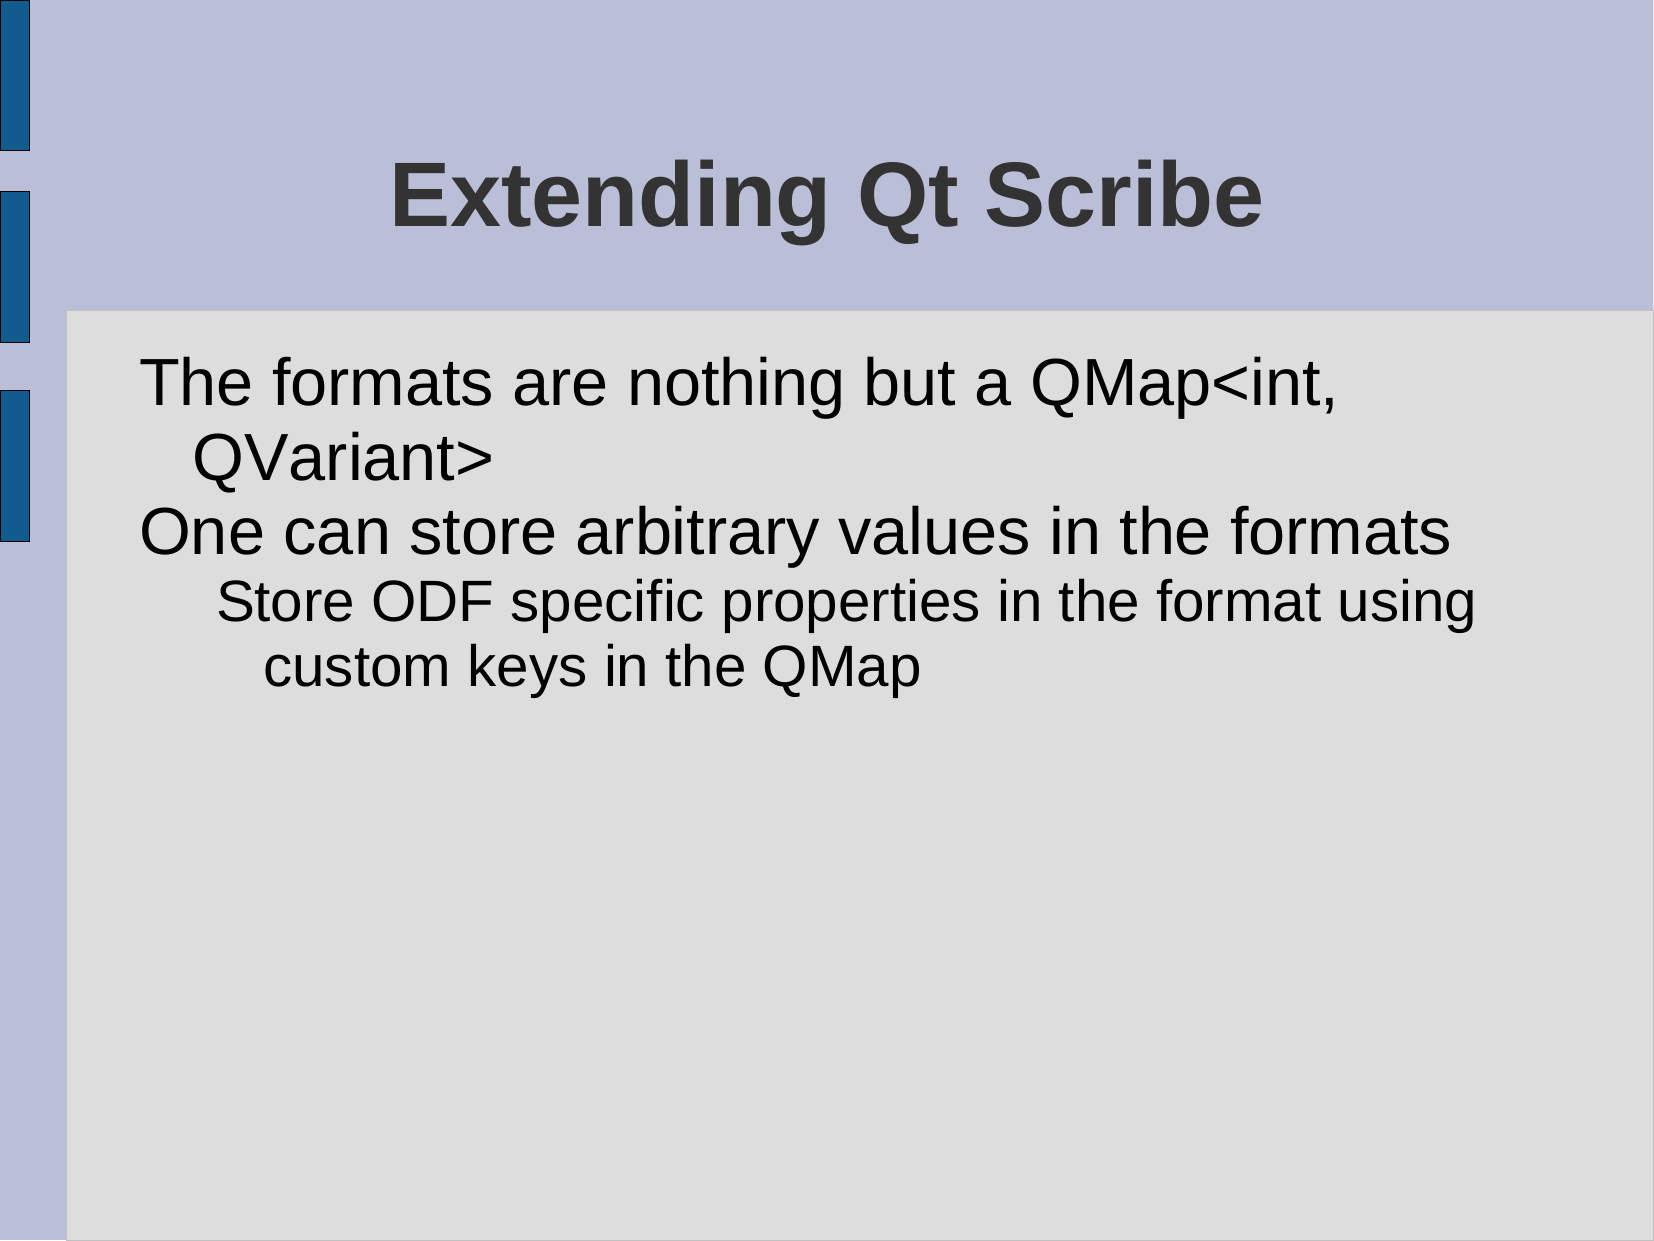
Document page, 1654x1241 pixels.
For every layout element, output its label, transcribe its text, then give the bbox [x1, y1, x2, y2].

list The formats are nothing but a QMap<int, QVariant> One can store arbitrary values in the formats Store ODF specific properties in the format using custom keys in the QMap [121, 344, 1534, 1112]
title Extending Qt Scribe [121, 98, 1534, 291]
